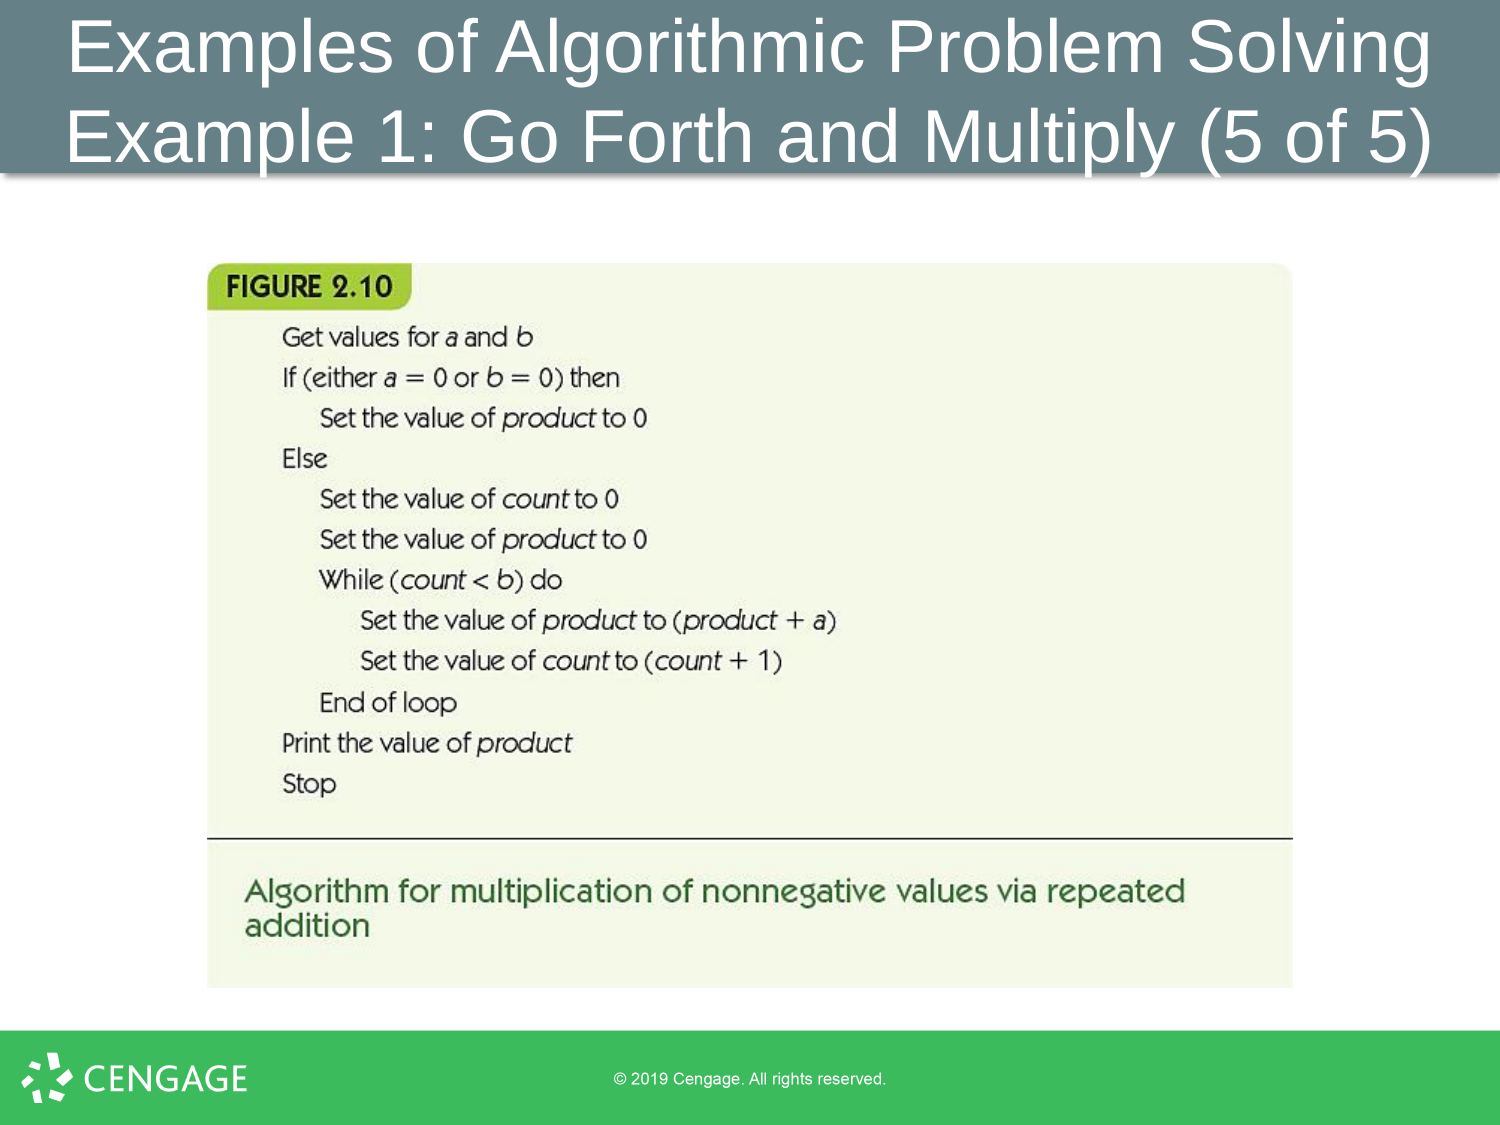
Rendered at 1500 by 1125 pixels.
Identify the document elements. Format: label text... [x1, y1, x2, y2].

picture [0, 174, 1500, 1125]
title Examples of Algorithmic Problem Solving Example 1: Go Forth and Multiply (5 of 5) [0, 0, 1500, 174]
